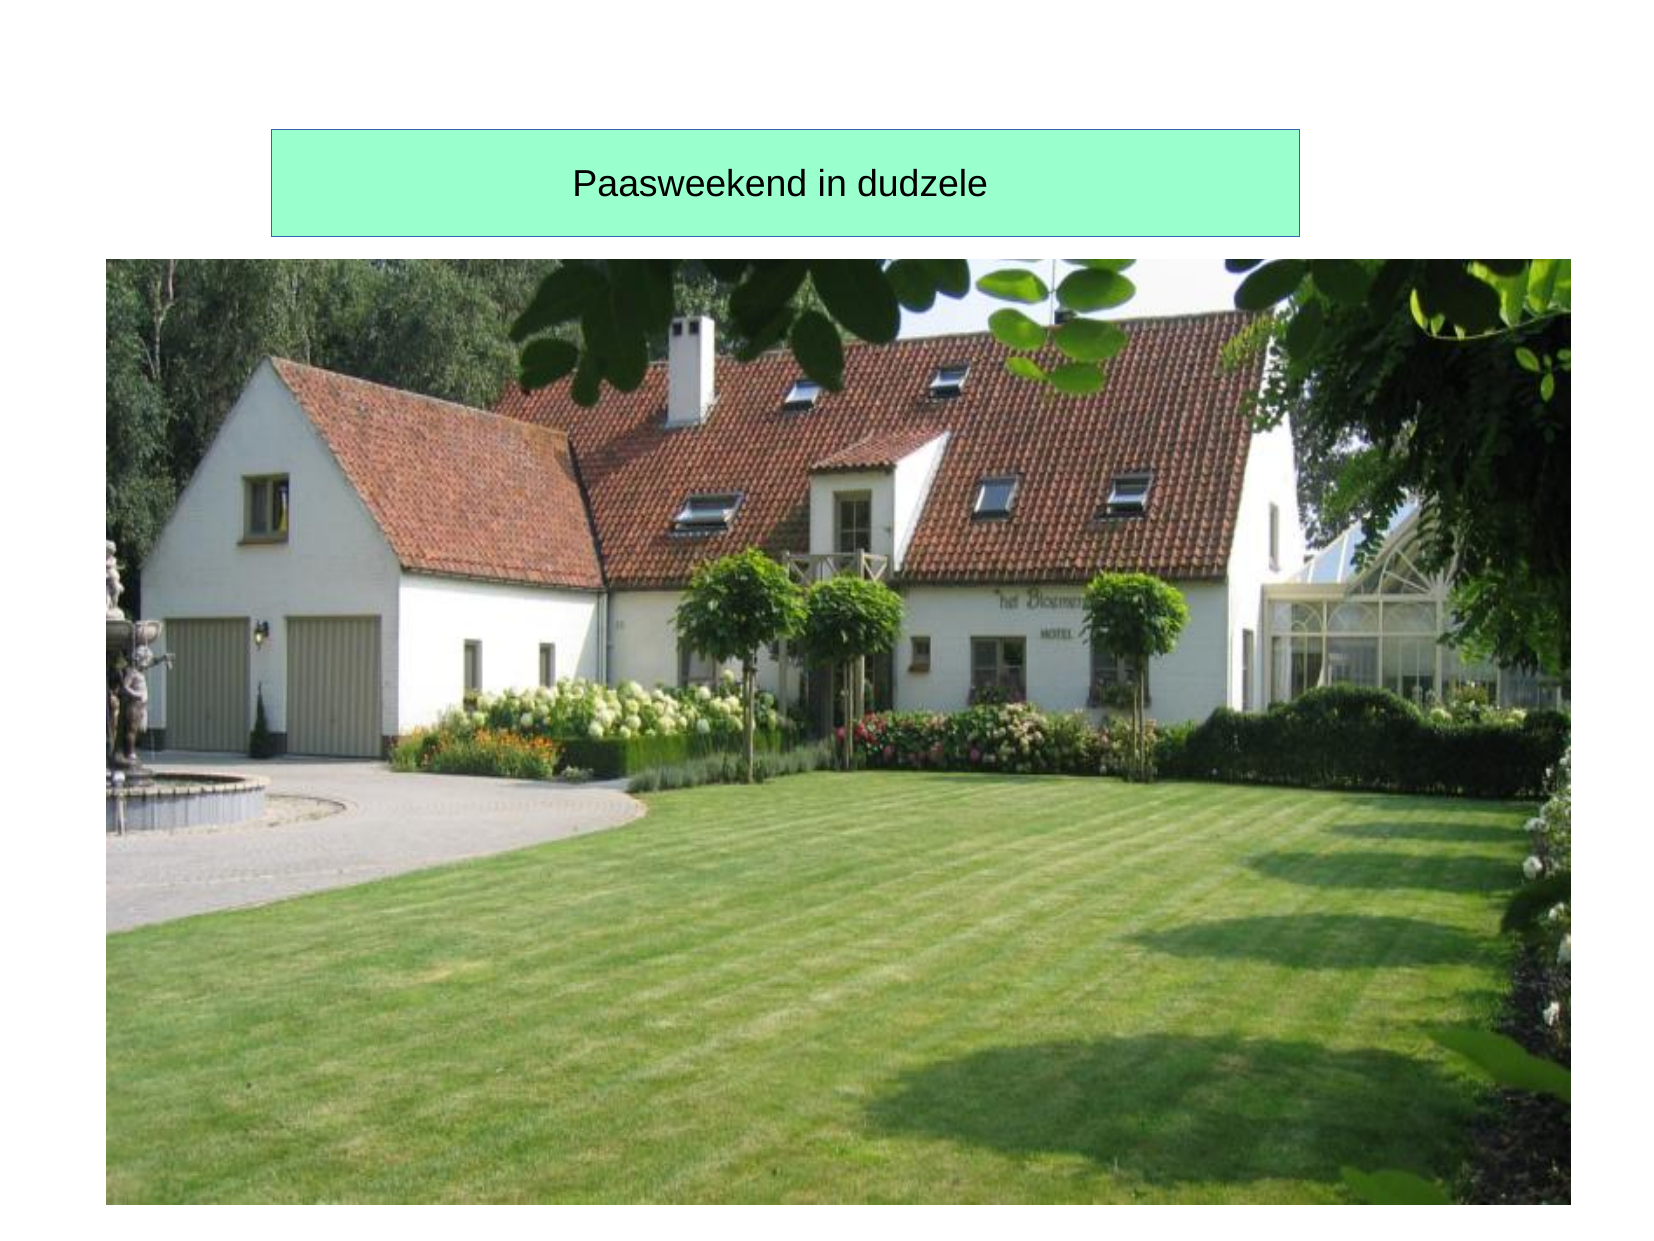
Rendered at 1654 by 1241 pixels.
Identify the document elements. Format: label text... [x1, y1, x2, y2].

picture [106, 259, 1571, 1205]
text_box Paasweekend in dudzele [271, 129, 1300, 237]
